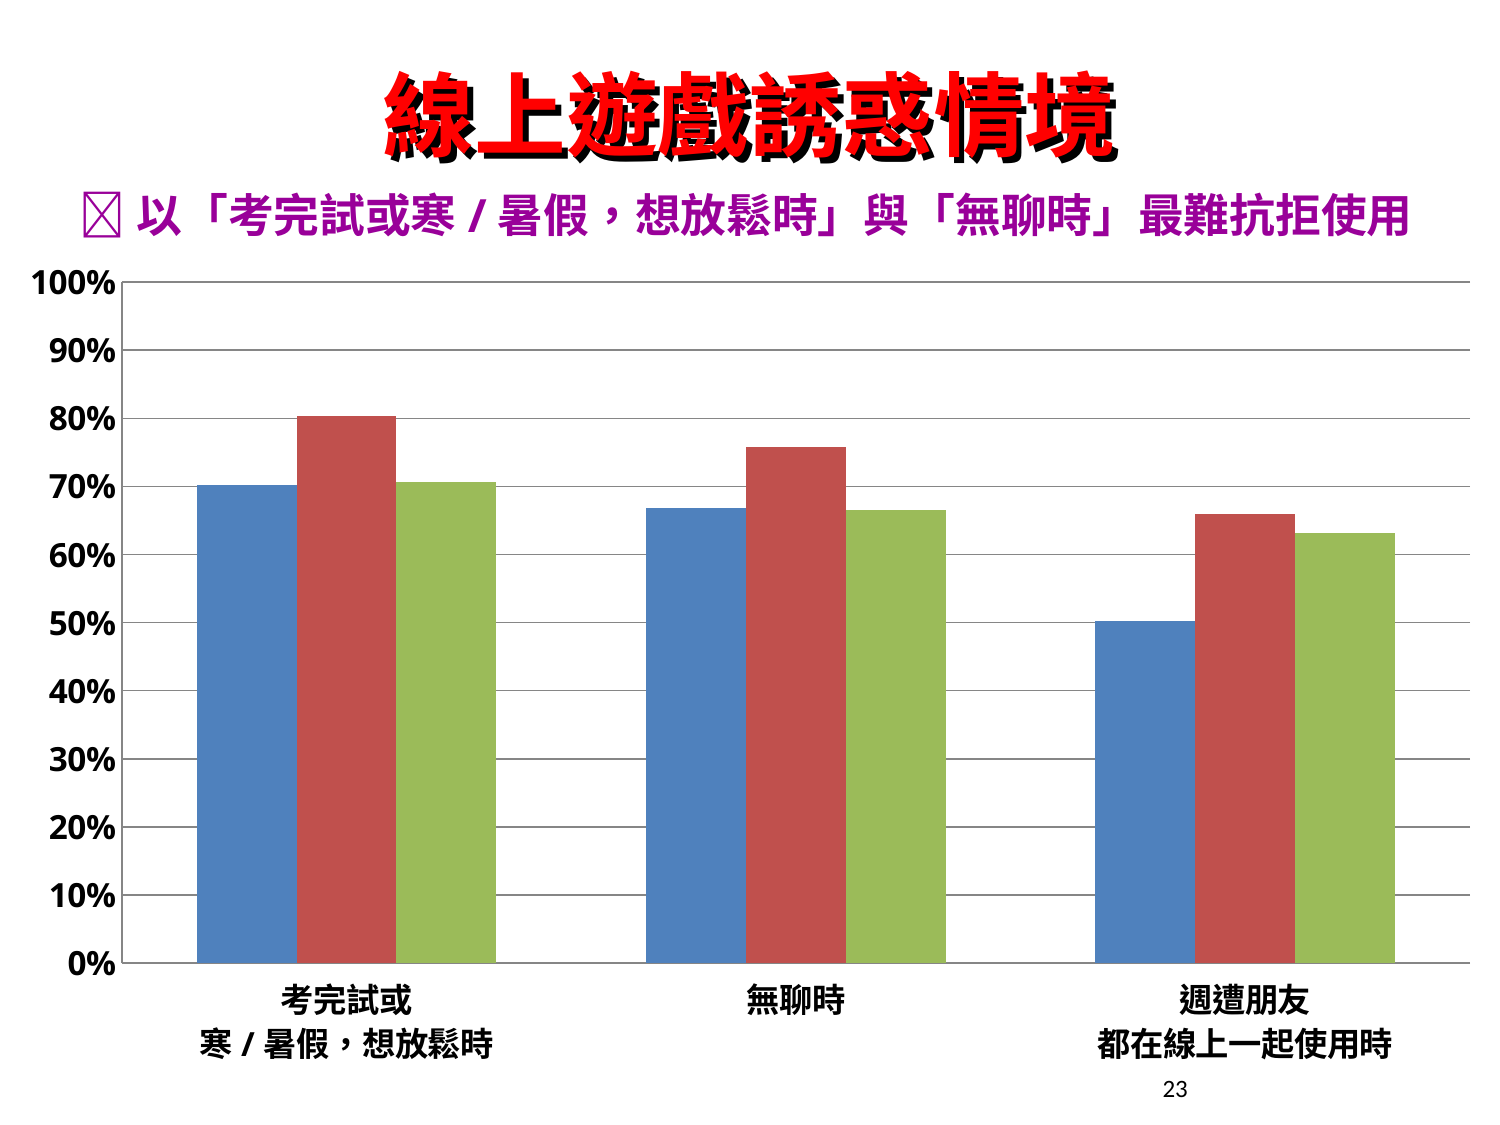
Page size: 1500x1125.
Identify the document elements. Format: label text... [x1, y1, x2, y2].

text_box 以「考完試或寒/暑假，想放鬆時」與「無聊時」最難抗拒使用 [65, 180, 1500, 250]
text_box 23 [1147, 1065, 1498, 1125]
title 線上遊戲誘惑情境 [75, 19, 1426, 180]
chart [0, 243, 1500, 1083]
